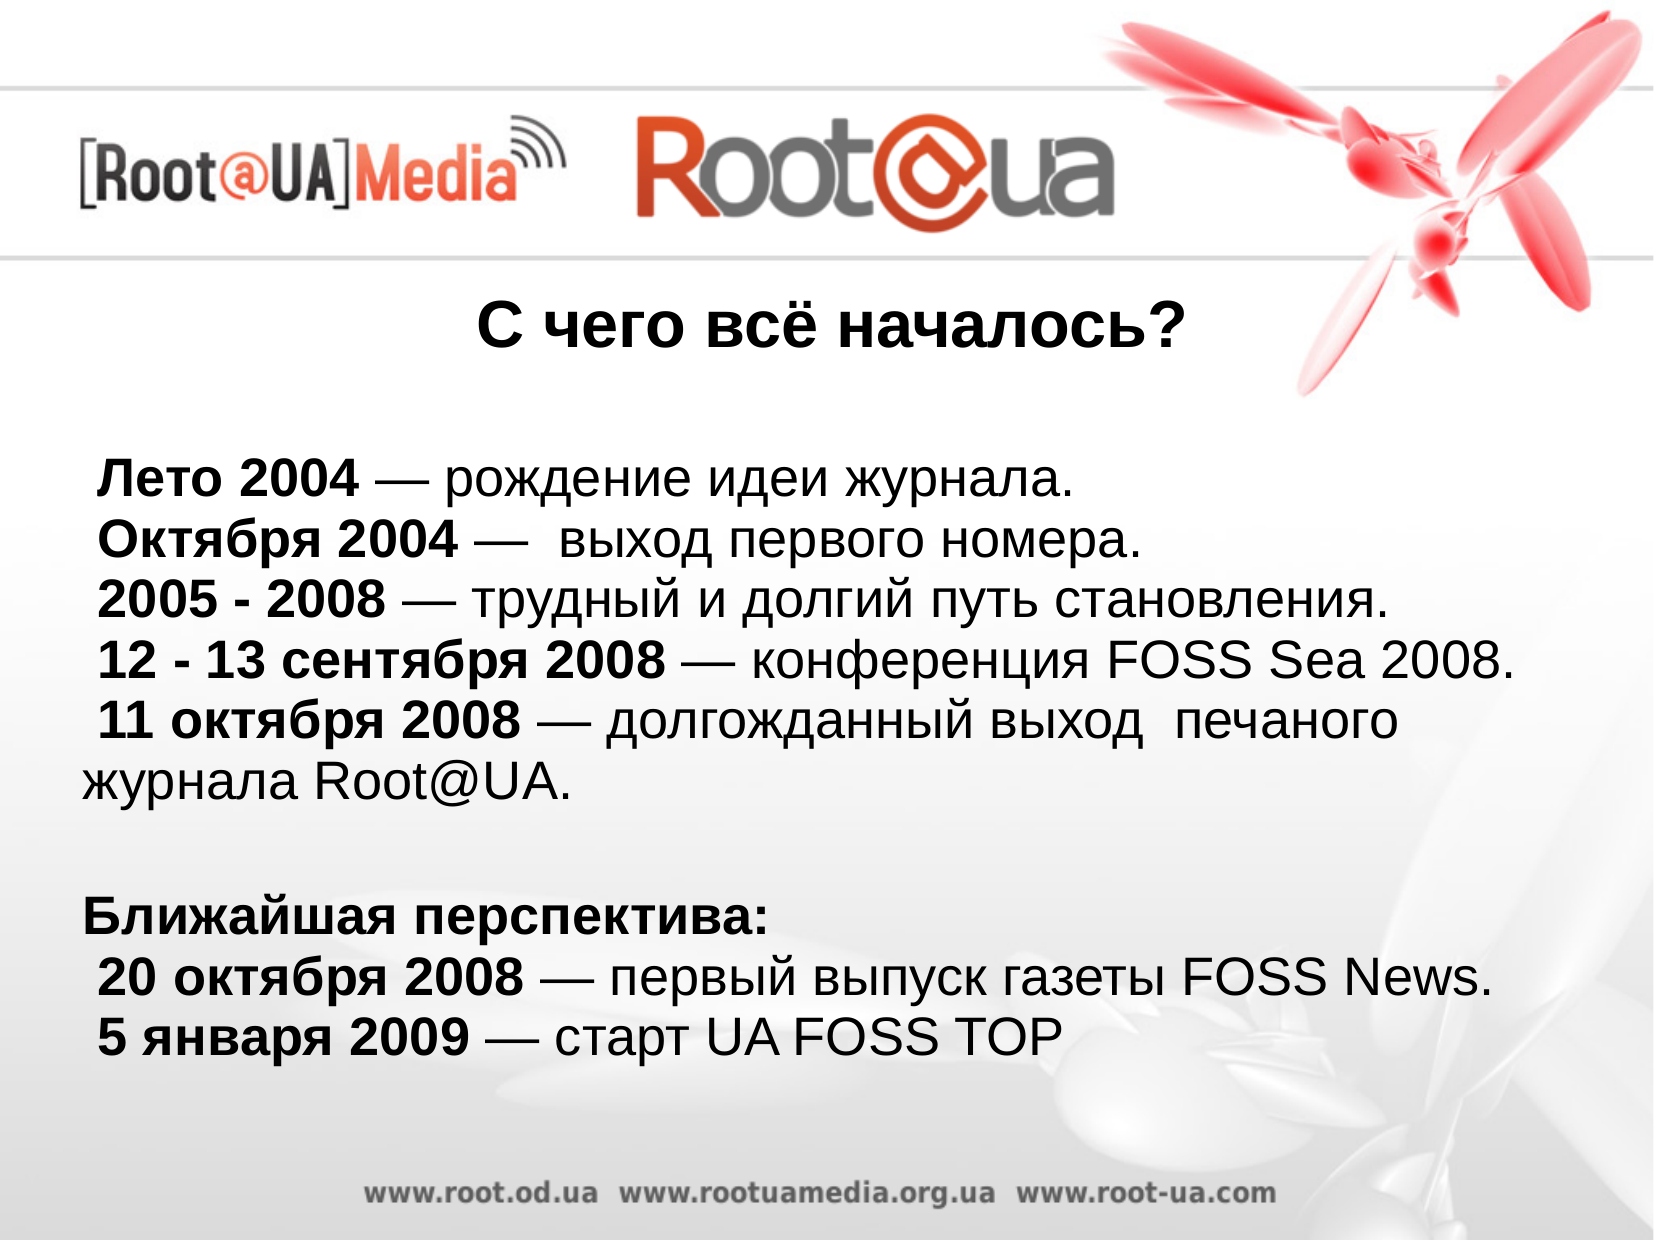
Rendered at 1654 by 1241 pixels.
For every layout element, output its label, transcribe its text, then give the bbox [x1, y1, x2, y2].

subtitle Лето 2004 — рождение идеи журнала. Октября 2004 — выход первого номера. 2005 - 2008 — трудный и долгий путь становления. 12 - 13 cентября 2008 — конференция FOSS Sea 2008. 11 октября 2008 — долгожданный выход печаного журнала Root@UA. Ближайшая перспектива: 20 октября 2008 — первый выпуск газеты FOSS News. 5 января 2009 — старт UA FOSS TOP [82, 413, 1571, 1102]
picture [0, 0, 1654, 1241]
title С чего всё началось? [88, 220, 1577, 428]
